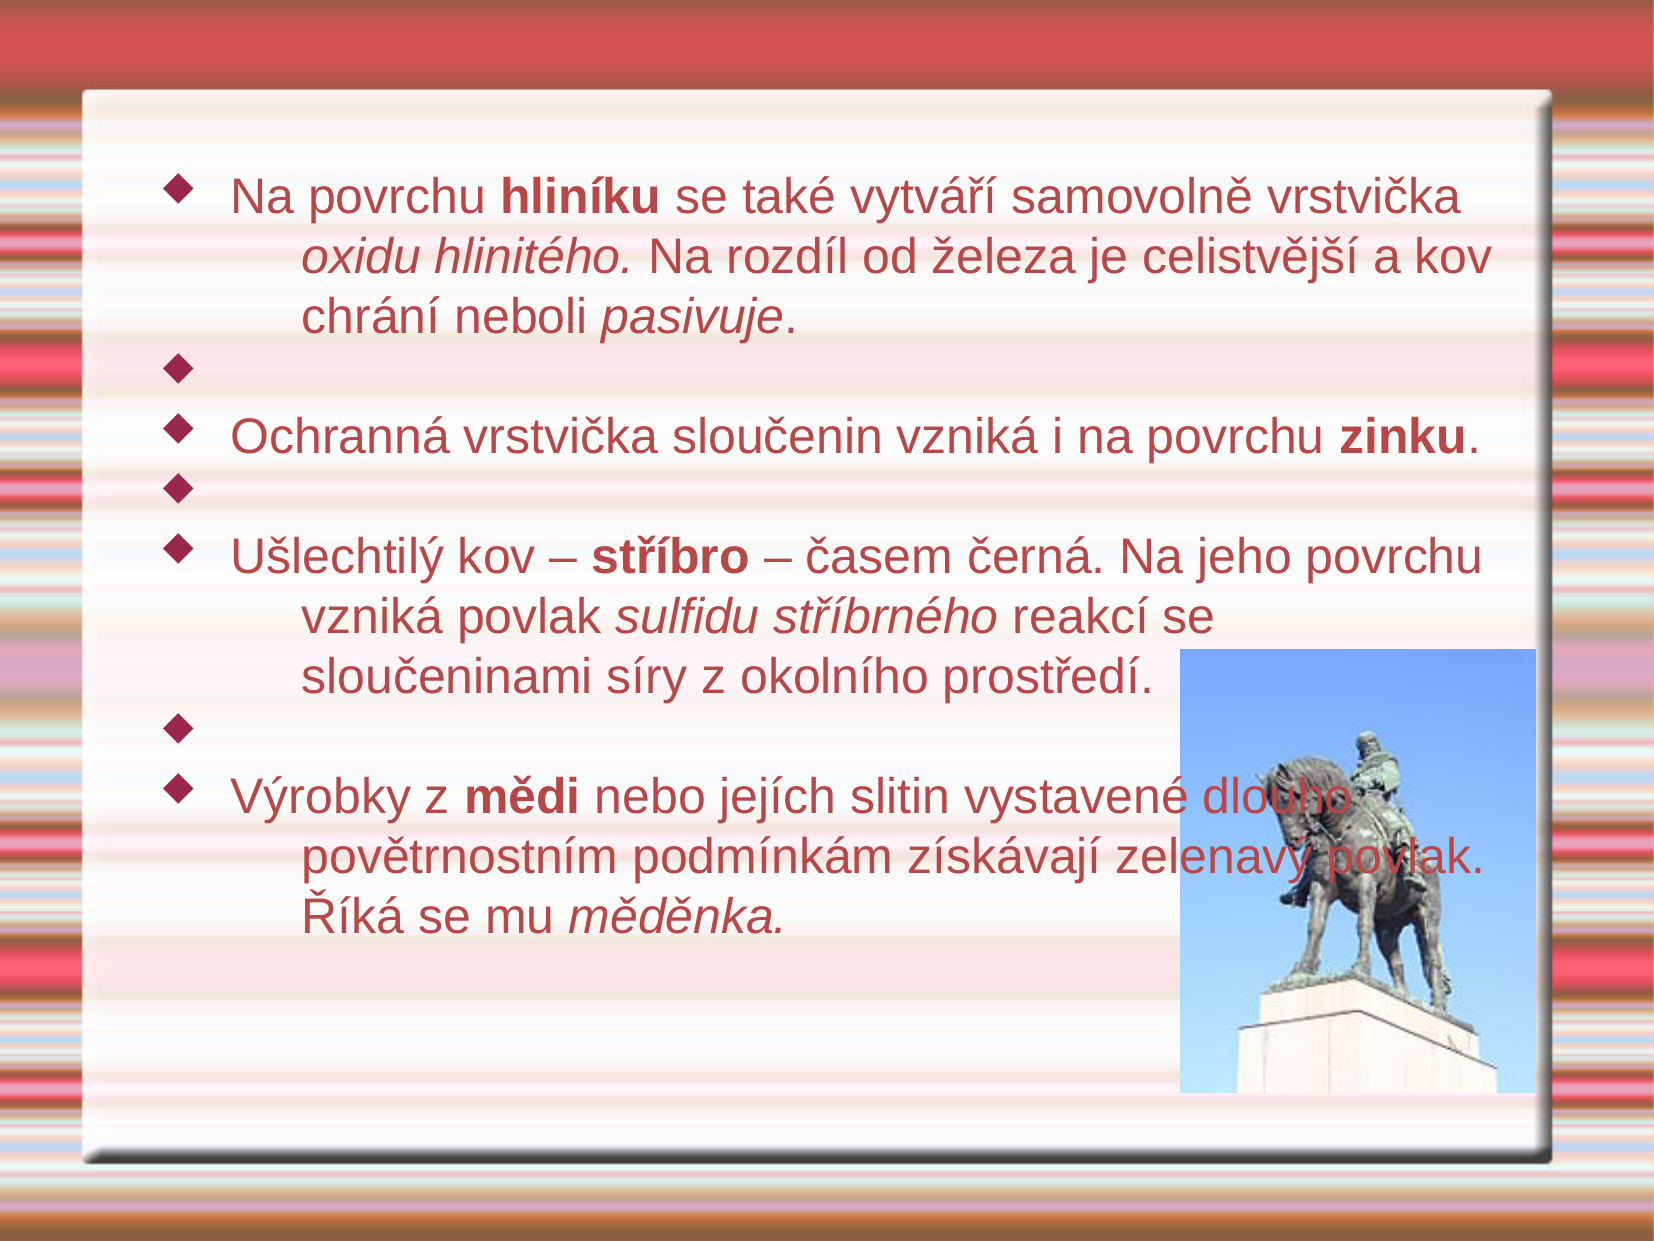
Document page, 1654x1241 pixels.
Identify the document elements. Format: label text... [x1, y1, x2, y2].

list Na povrchu hliníku se také vytváří samovolně vrstvička oxidu hlinitého. Na rozdíl od železa je celistvější a kov chrání neboli pasivuje. Ochranná vrstvička sloučenin vzniká i na povrchu zinku. Ušlechtilý kov – stříbro – časem černá. Na jeho povrchu vzniká povlak sulfidu stříbrného reakcí se sloučeninami síry z okolního prostředí. Výrobky z mědi nebo jejích slitin vystavené dlouho povětrnostním podmínkám získávají zelenavý povlak. Říká se mu měděnka. [136, 163, 1518, 1078]
picture [1180, 649, 1536, 1093]
